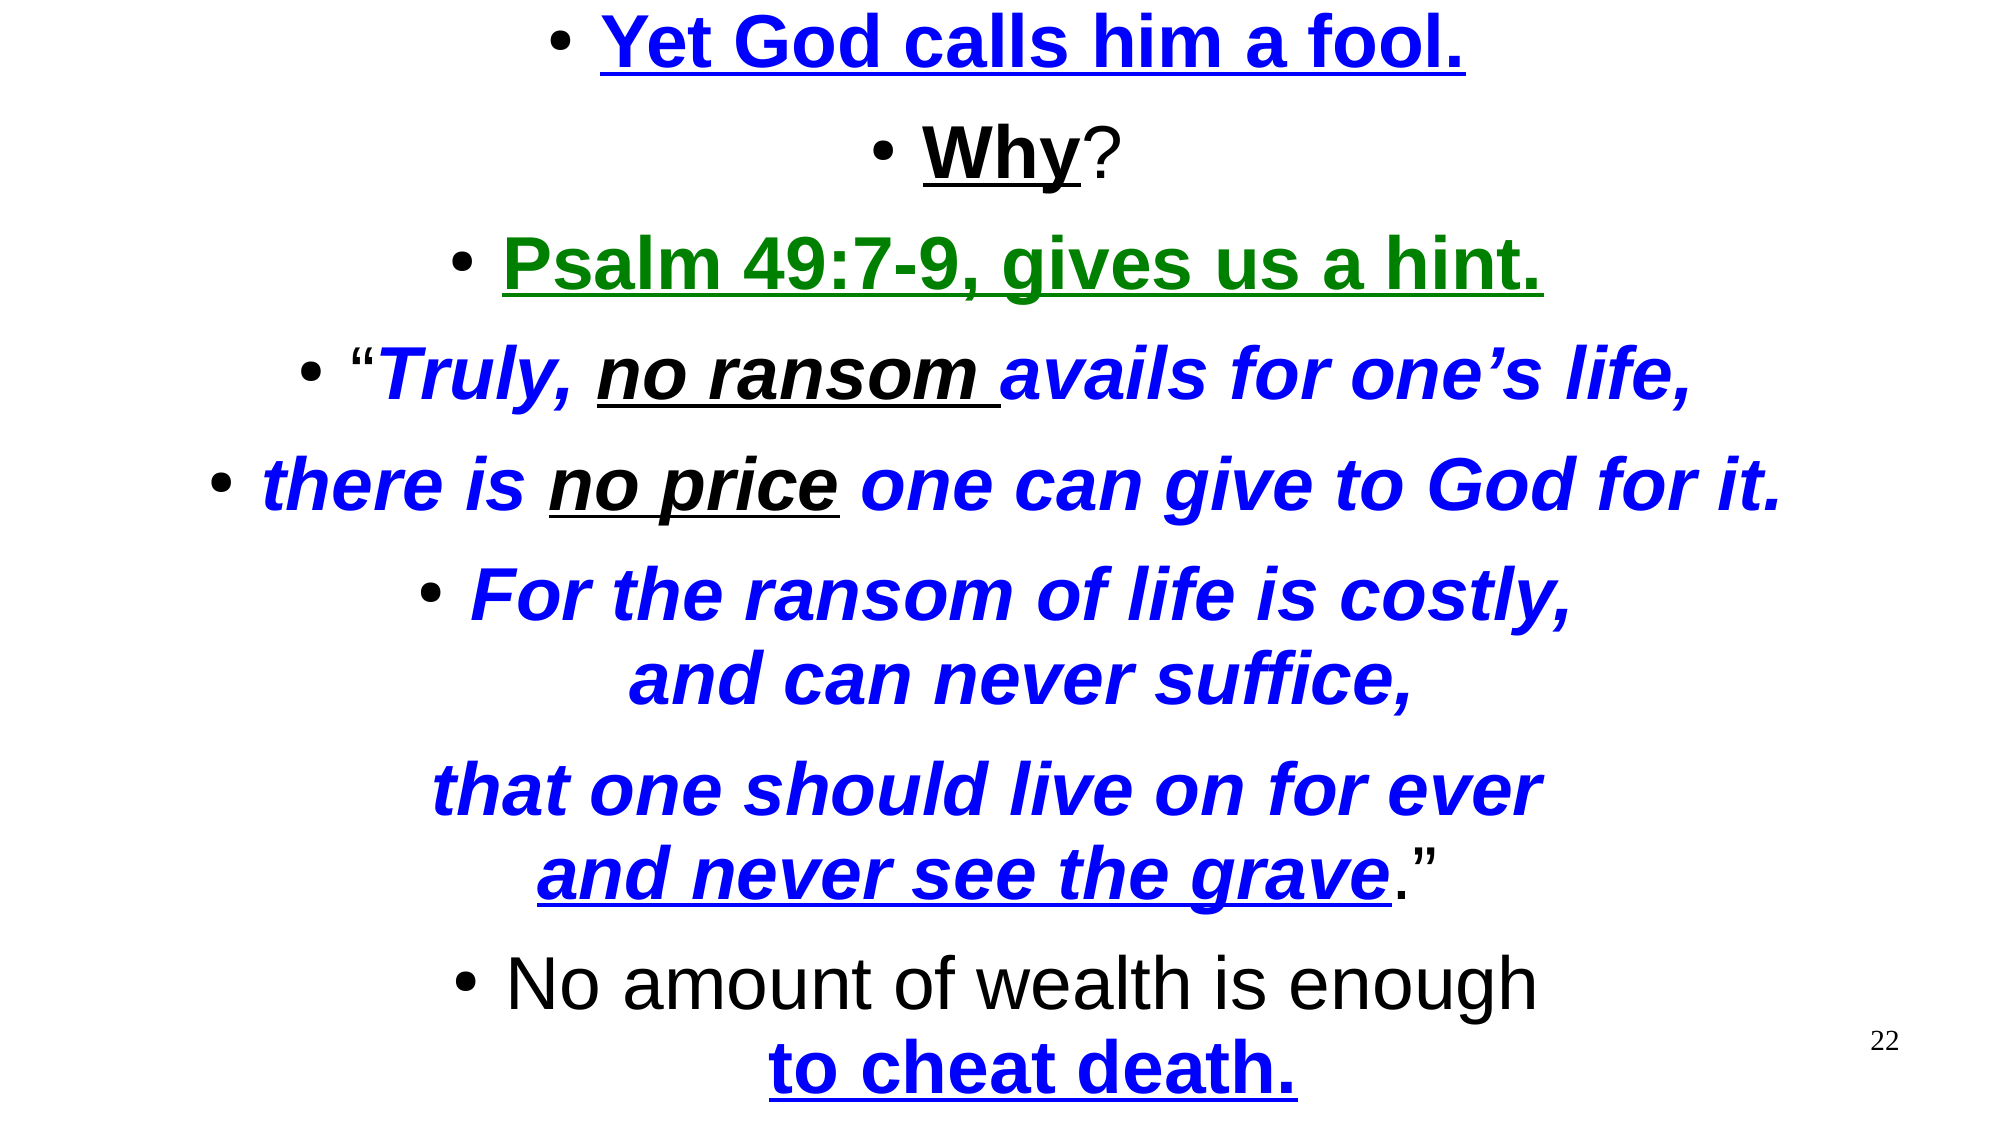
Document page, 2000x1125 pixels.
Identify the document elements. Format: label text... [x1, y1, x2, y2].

list Yet God calls him a fool. Why? Psalm 49:7-9, gives us a hint. “Truly, no ransom avails for one’s life, there is no price one can give to God for it. For the ransom of life is costly, and can never suffice, that one should live on for ever and never see the grave.” No amount of wealth is enough to cheat death. [0, 0, 1996, 1123]
